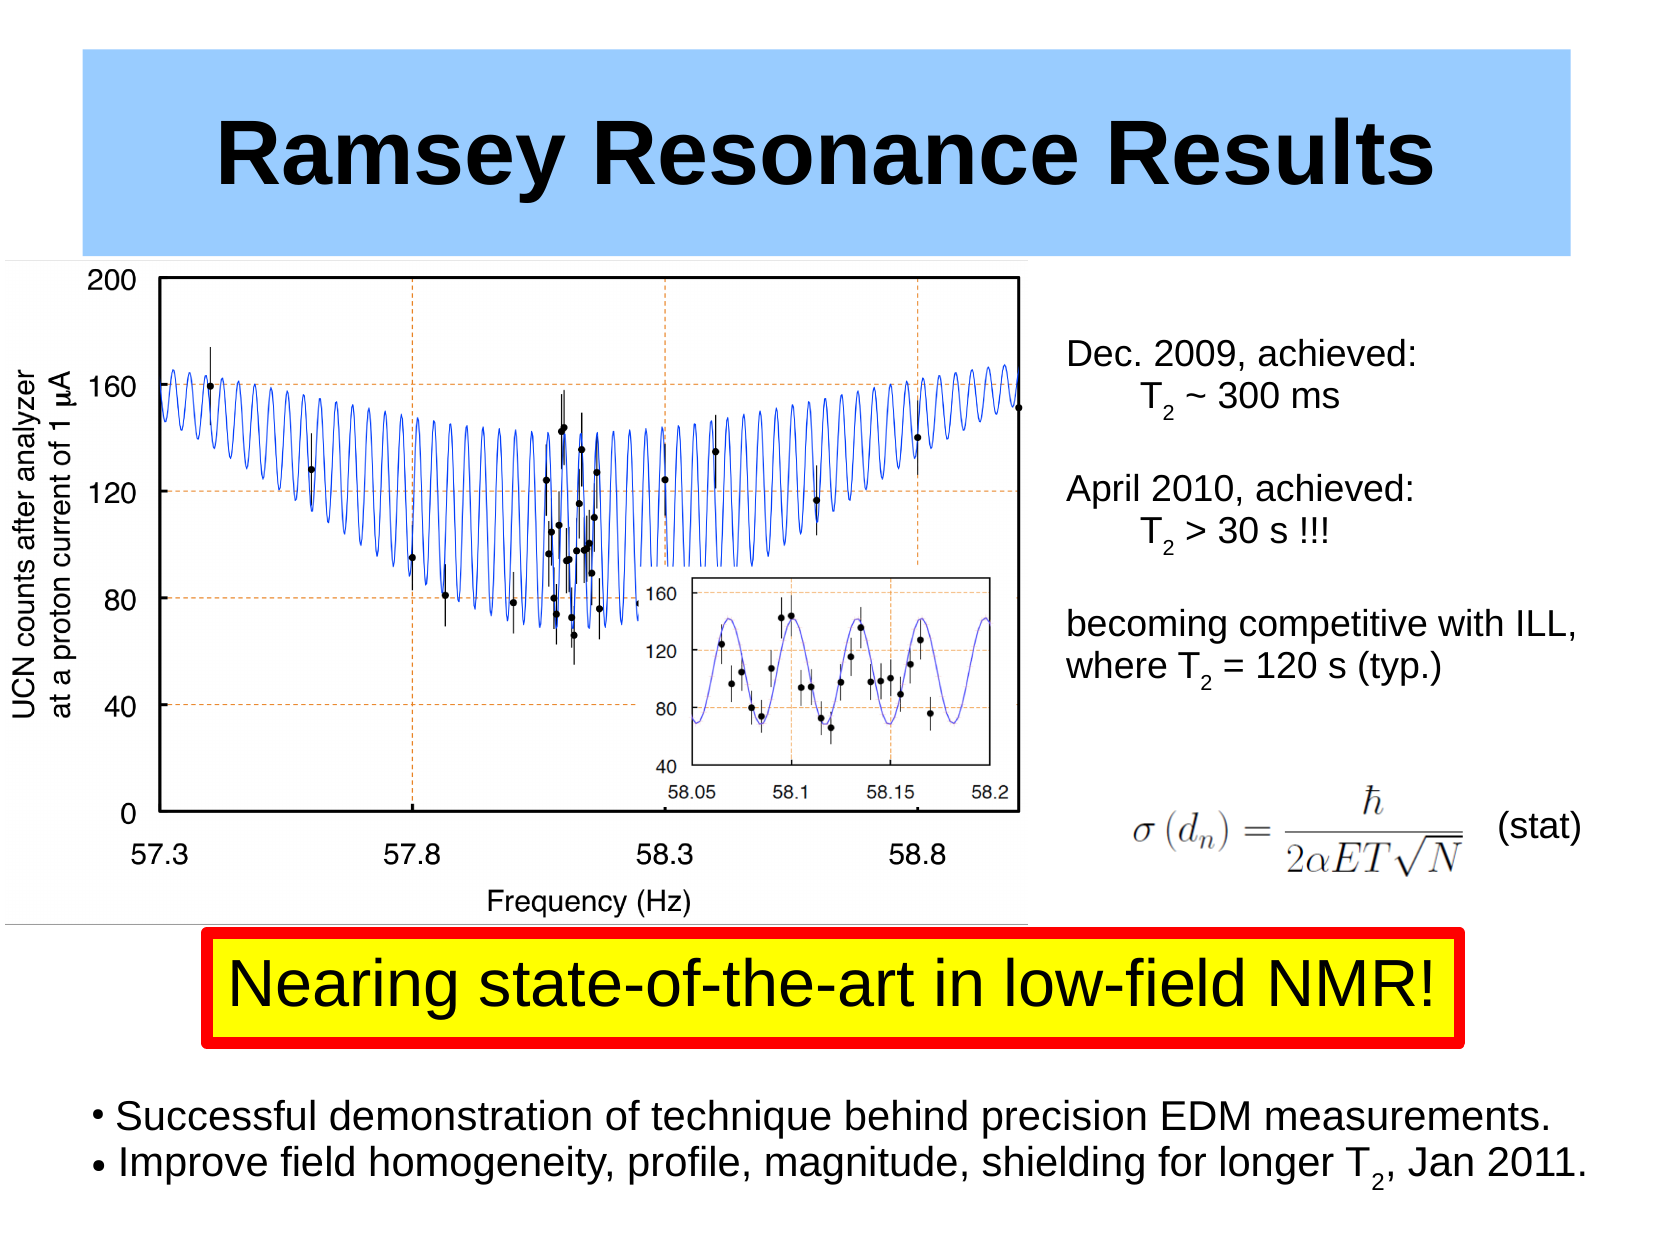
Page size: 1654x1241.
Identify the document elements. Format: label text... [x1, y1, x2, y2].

text_box (stat) [1482, 797, 1598, 859]
picture [5, 260, 1028, 925]
picture [1098, 761, 1506, 906]
text_box Nearing state-of-the-art in low-field NMR! [206, 933, 1460, 1043]
text_box Dec. 2009, achieved: T2 ~ 300 ms April 2010, achieved: T2 > 30 s !!! becoming competitive with ILL, where T2 = 120 s (typ.) [1051, 324, 1593, 782]
text_box Successful demonstration of technique behind precision EDM measurements. Improve field homogeneity, profile, magnitude, shielding for longer T2, Jan 2011. [76, 1085, 1598, 1213]
title Ramsey Resonance Results [82, 49, 1571, 257]
